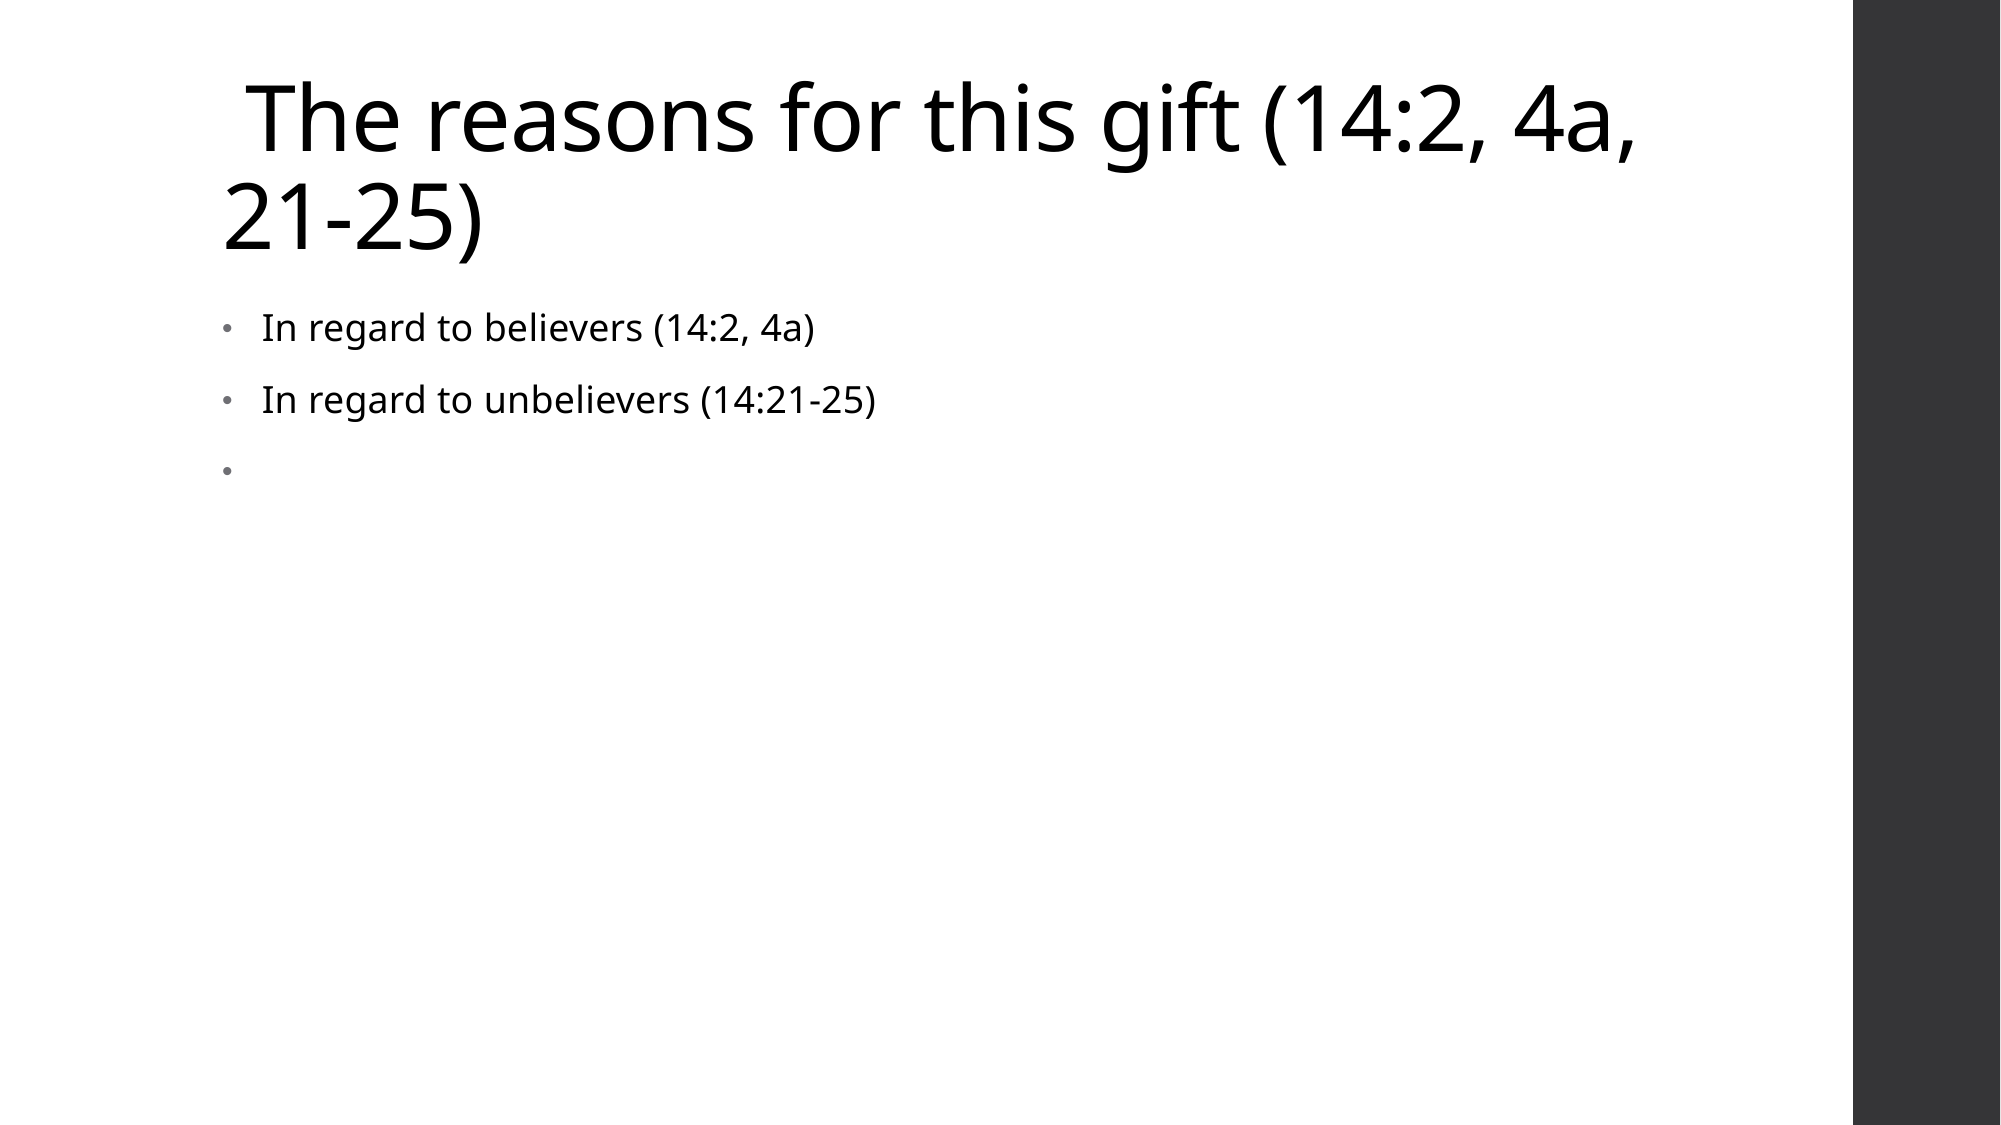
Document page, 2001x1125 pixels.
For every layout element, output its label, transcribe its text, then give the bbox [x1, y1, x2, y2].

title The reasons for this gift (14:2, 4a, 21-25) [206, 60, 1797, 278]
list In regard to believers (14:2, 4a) In regard to unbelievers (14:21-25) [206, 299, 1617, 1014]
